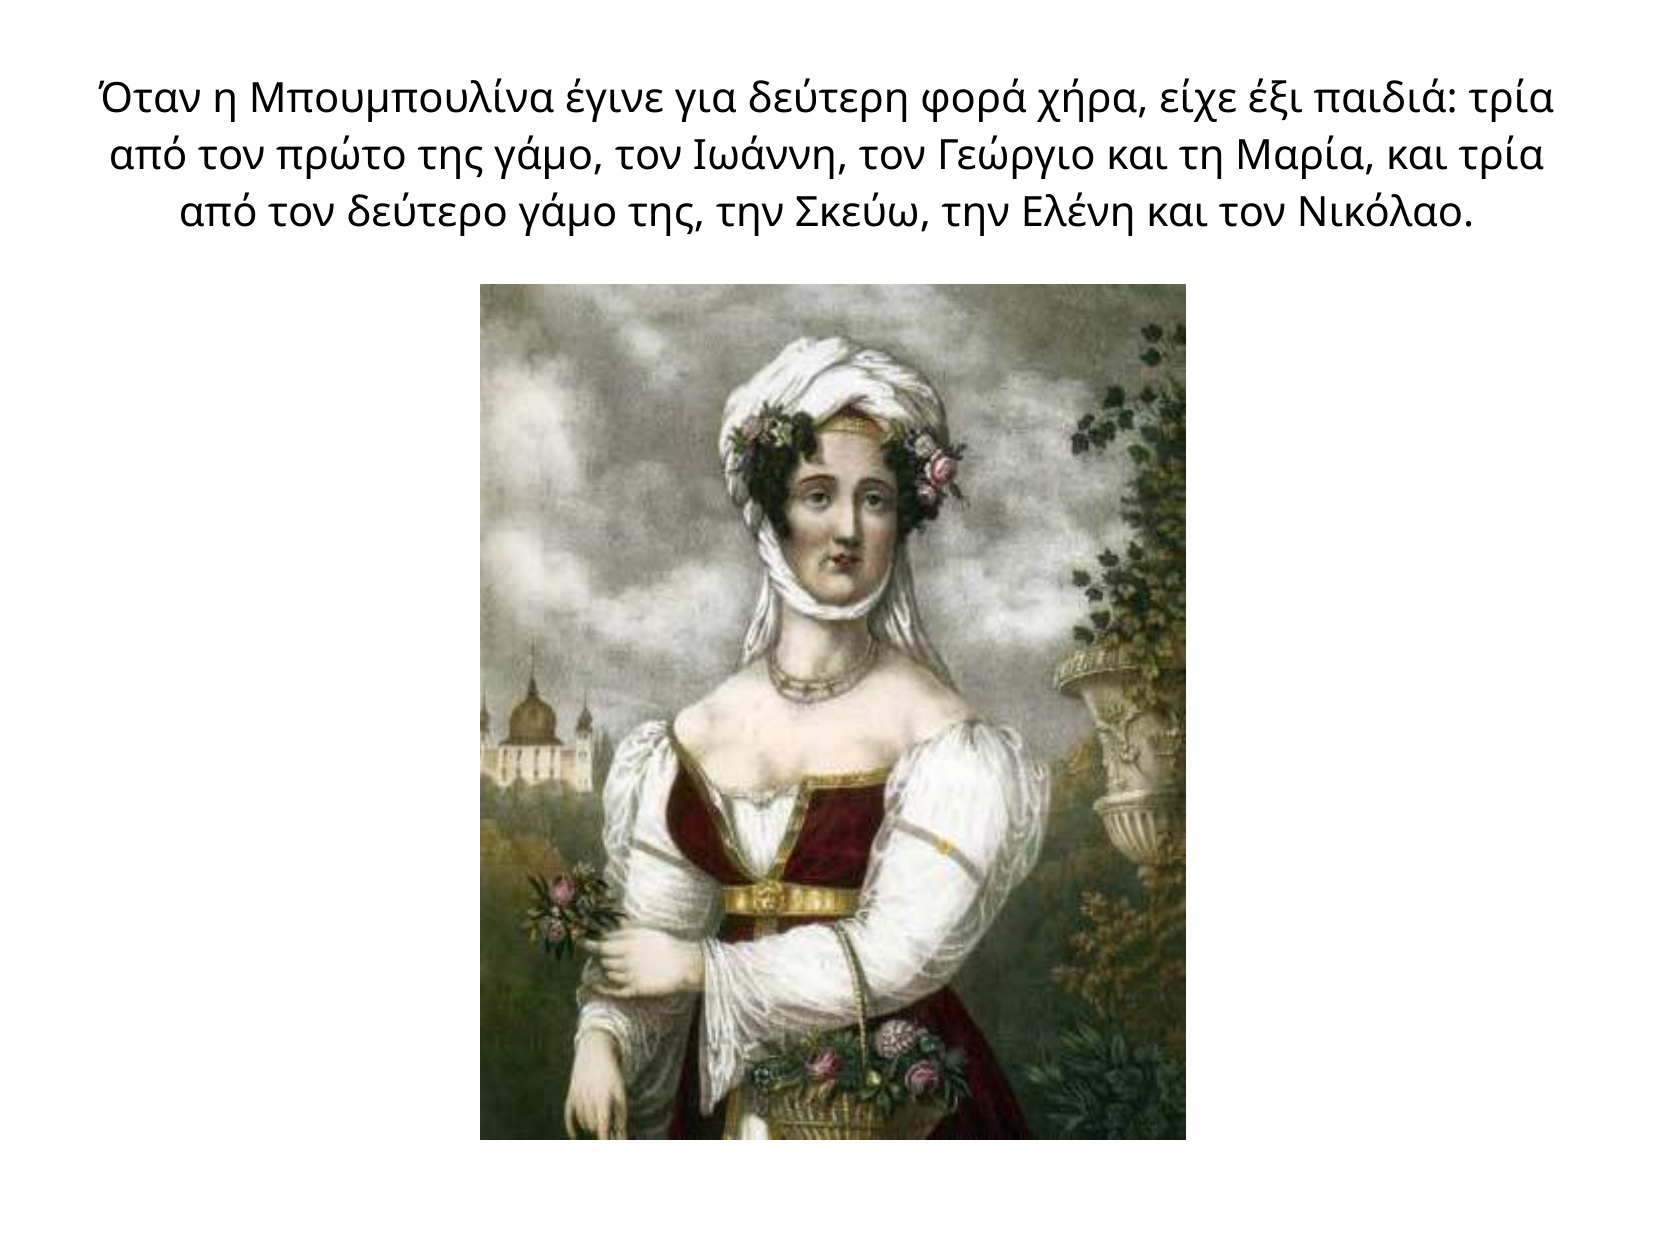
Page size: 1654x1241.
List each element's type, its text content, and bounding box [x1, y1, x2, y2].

title Όταν η Μπουμπουλίνα έγινε για δεύτερη φορά χήρα, είχε έξι παιδιά: τρία από τον πρώτο της γάμο, τον Ιωάννη, τον Γεώργιο και τη Μαρία, και τρία από τον δεύτερο γάμο της, την Σκεύω, την Ελένη και τον Νικόλαο. [82, 49, 1571, 257]
picture [480, 284, 1186, 1141]
